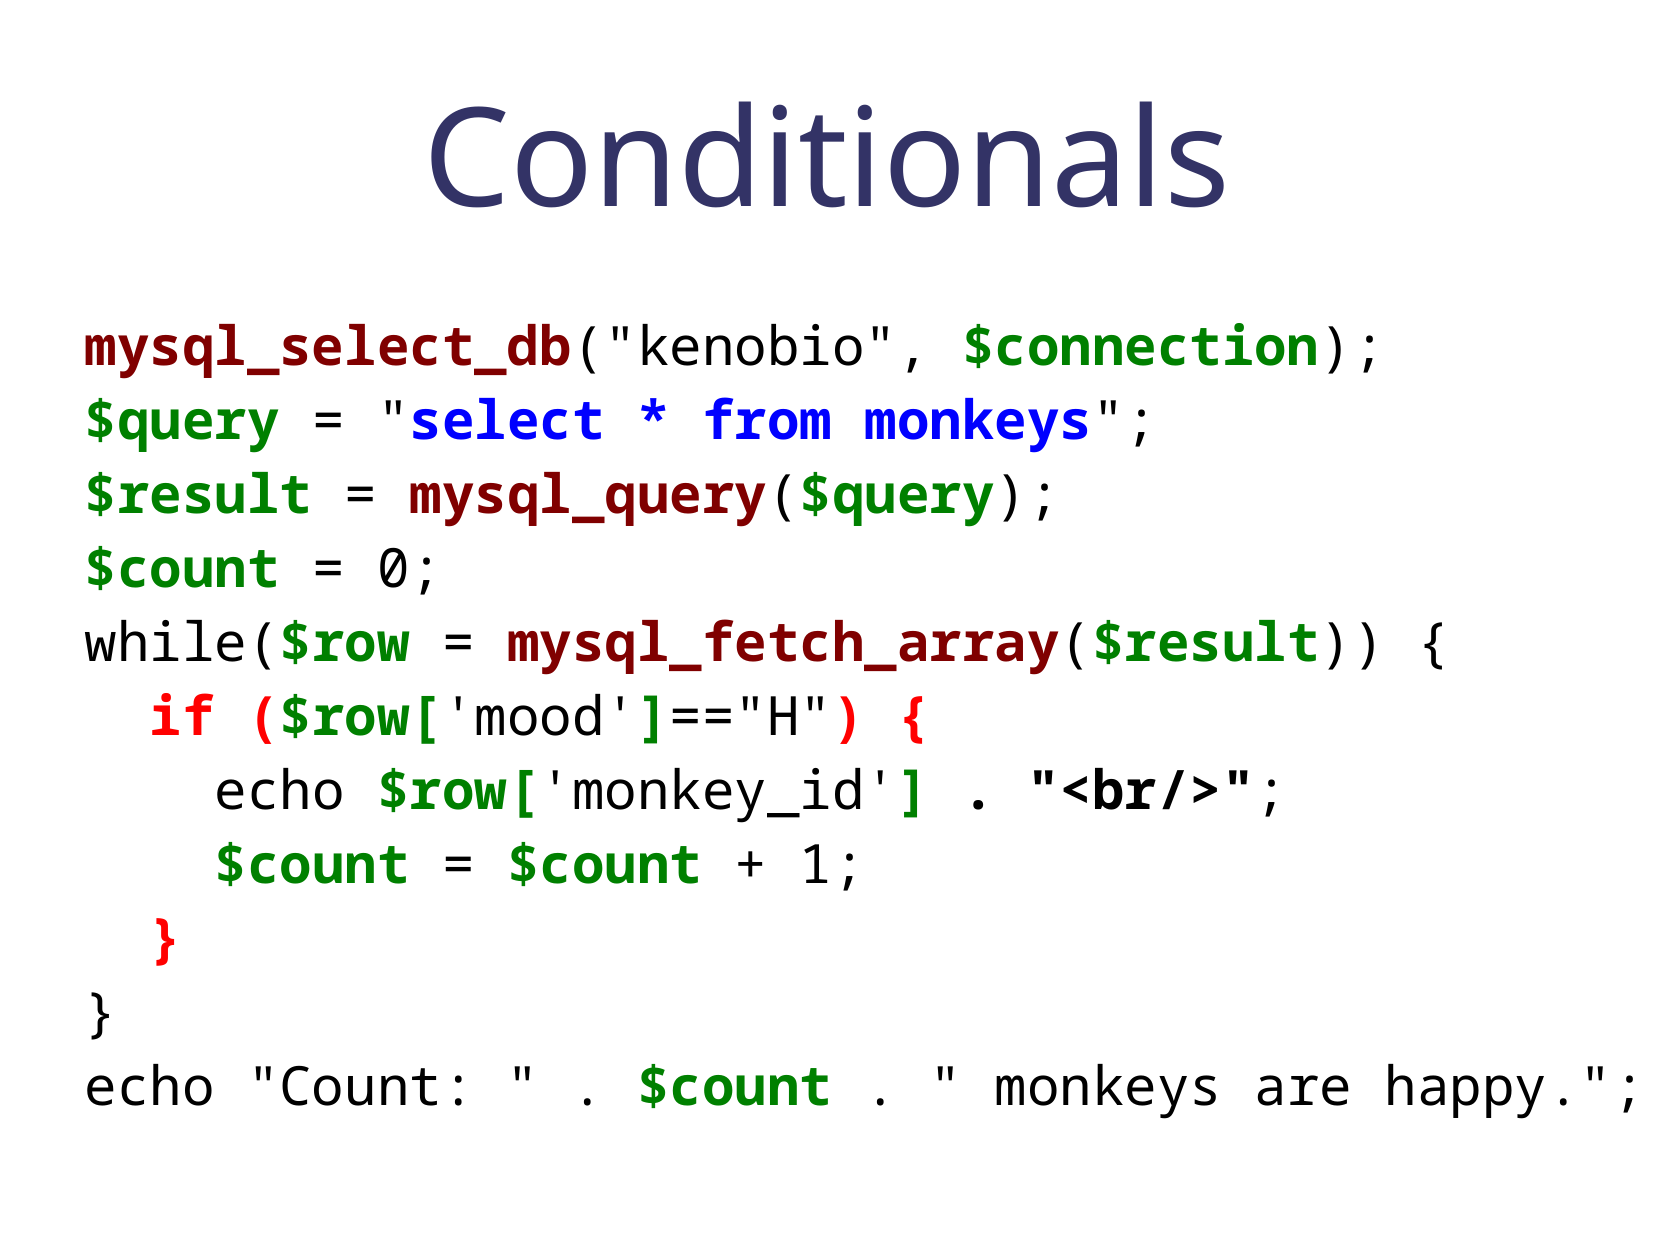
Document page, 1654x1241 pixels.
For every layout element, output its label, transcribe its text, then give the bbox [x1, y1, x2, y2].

text_box mysql_select_db("kenobio", $connection); $query = "select * from monkeys"; $result = mysql_query($query); $count = 0; while($row = mysql_fetch_array($result)) { if ($row['mood']=="H") { echo $row['monkey_id'] . "<br/>"; $count = $count + 1; } } echo "Count: " . $count . " monkeys are happy."; [37, 300, 1654, 1193]
title Conditionals [82, 56, 1571, 250]
